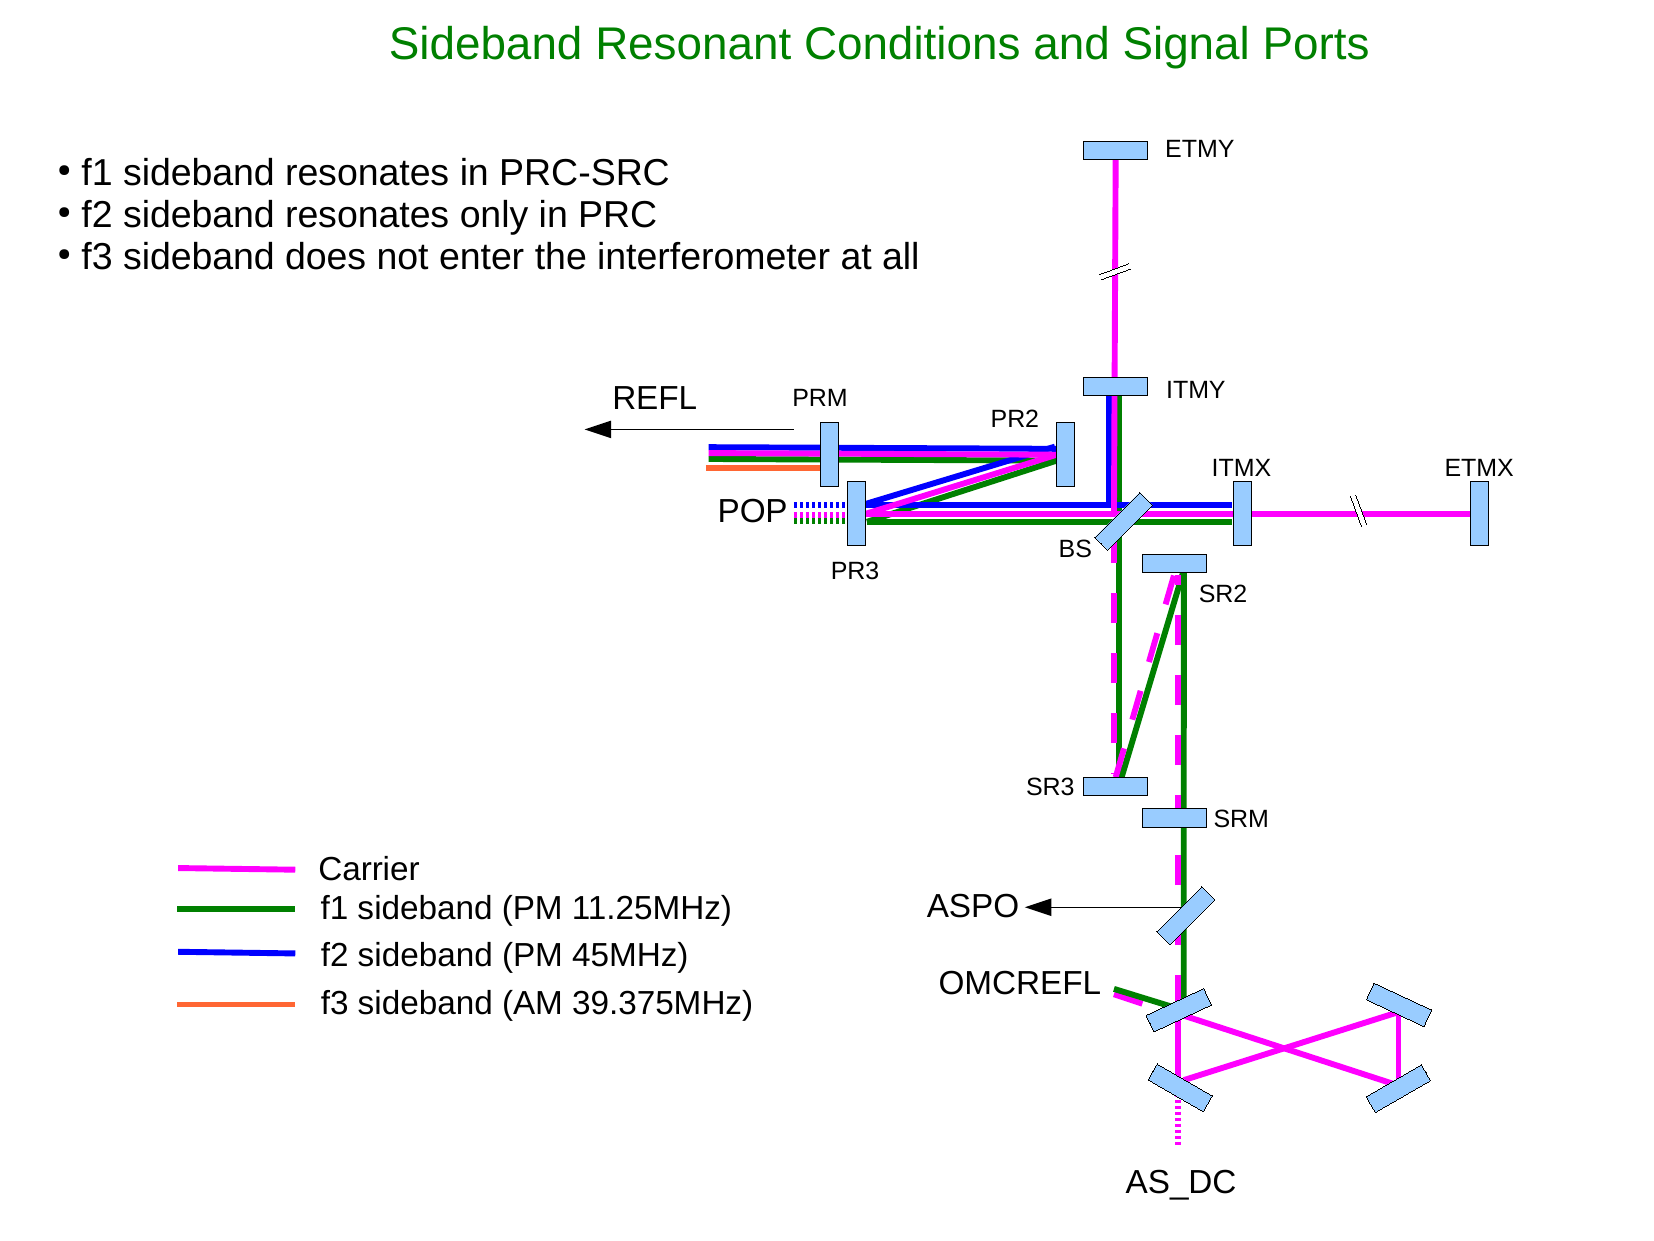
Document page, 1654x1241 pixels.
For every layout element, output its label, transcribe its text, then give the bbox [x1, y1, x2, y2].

text_box BS [1044, 527, 1132, 571]
text_box PRM [777, 375, 886, 419]
text_box [1366, 1064, 1431, 1113]
text_box [1148, 1063, 1213, 1112]
text_box [1156, 886, 1215, 945]
text_box SR3 [1011, 765, 1093, 809]
text_box Sideband Resonant Conditions and Signal Ports [374, 10, 1386, 77]
text_box OMCREFL [923, 957, 1117, 1010]
text_box AS_DC [1110, 1156, 1252, 1208]
text_box f2 sideband (PM 45MHz) [306, 929, 704, 976]
text_box [1083, 141, 1148, 160]
text_box [1351, 495, 1367, 527]
text_box [1099, 264, 1131, 280]
text_box PR2 [975, 397, 1073, 441]
text_box [1146, 988, 1212, 1032]
text_box [1093, 777, 1148, 796]
text_box f1 sideband (PM 11.25MHz) [305, 882, 748, 935]
text_box [1056, 422, 1075, 487]
text_box ITMY [1151, 367, 1241, 414]
text_box SRM [1198, 797, 1300, 841]
text_box [820, 422, 839, 487]
text_box ETMX [1429, 445, 1529, 492]
text_box [1366, 983, 1432, 1027]
text_box ITMX [1196, 445, 1287, 492]
text_box f1 sideband resonates in PRC-SRC f2 sideband resonates only in PRC f3 sideband does not enter the interferometer at all [42, 143, 935, 285]
text_box [1470, 492, 1489, 546]
text_box [1142, 808, 1207, 828]
text_box REFL [597, 372, 713, 425]
text_box [847, 481, 866, 546]
text_box [1083, 377, 1148, 396]
text_box [1142, 554, 1207, 573]
text_box [1233, 492, 1252, 546]
text_box ASPO [912, 880, 1035, 933]
text_box ETMY [1150, 127, 1270, 174]
text_box [1105, 492, 1153, 527]
text_box PR3 [816, 549, 906, 593]
text_box POP [702, 484, 803, 537]
text_box Carrier [303, 842, 435, 895]
text_box f3 sideband (AM 39.375MHz) [306, 976, 769, 1029]
text_box SR2 [1183, 572, 1280, 616]
